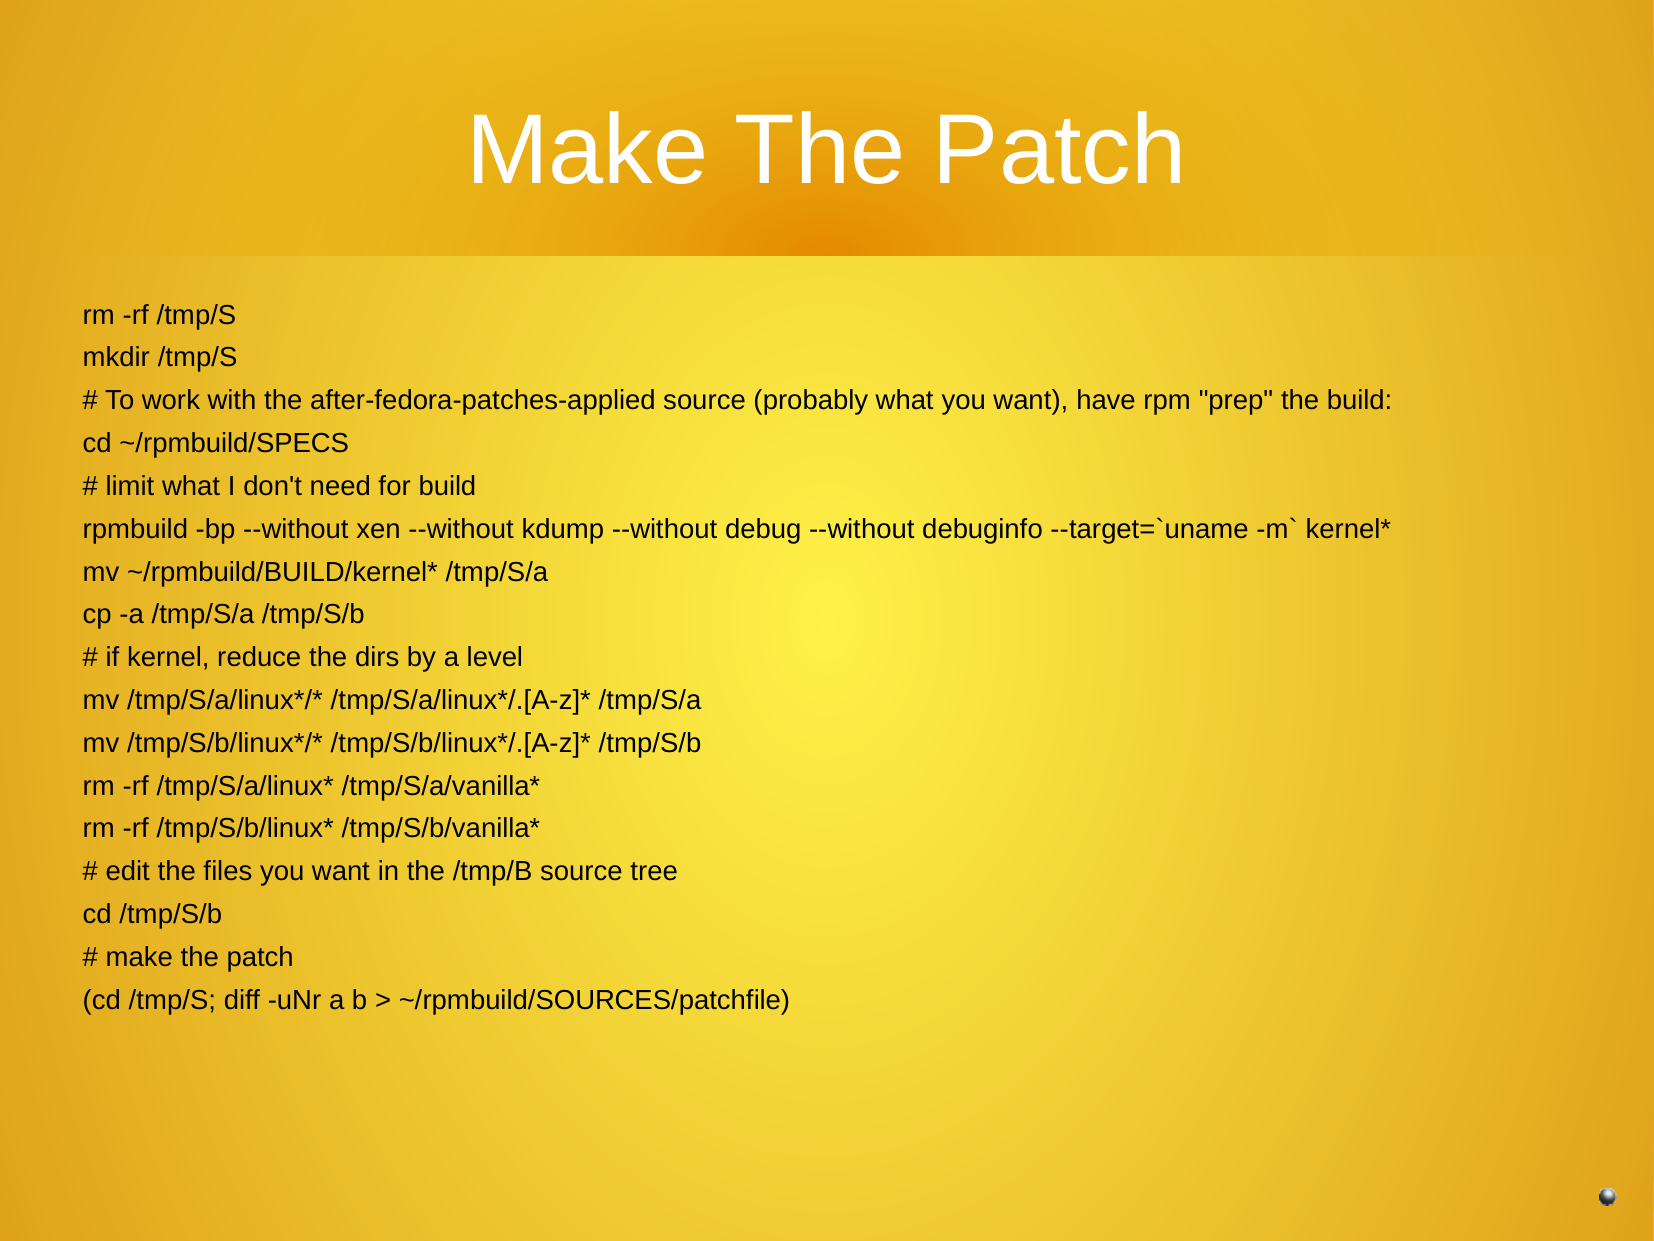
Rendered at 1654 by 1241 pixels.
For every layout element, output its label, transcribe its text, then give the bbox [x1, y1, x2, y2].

text_box [82, 299, 1571, 1019]
title Make The Patch [82, 47, 1571, 252]
picture [1599, 1188, 1617, 1206]
